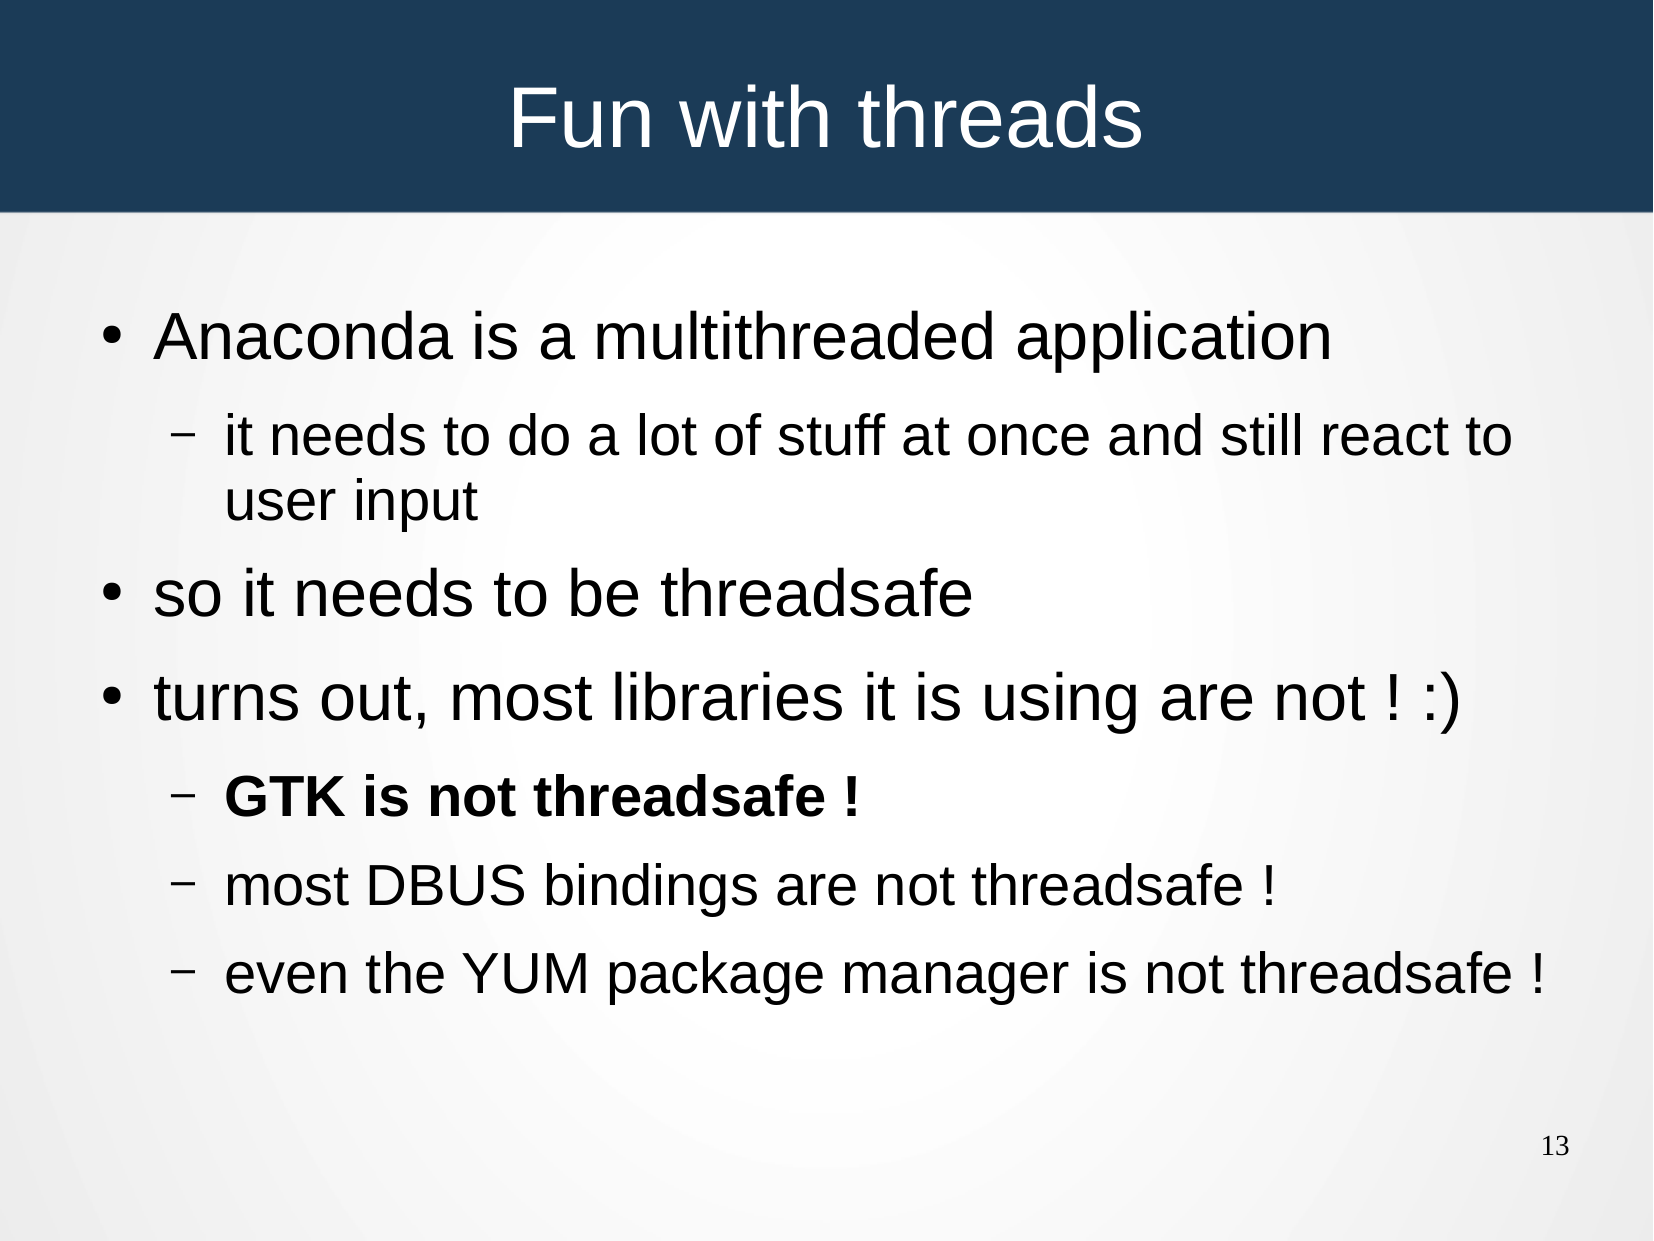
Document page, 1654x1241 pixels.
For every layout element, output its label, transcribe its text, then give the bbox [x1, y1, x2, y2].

picture [0, 0, 1653, 1241]
list Anaconda is a multithreaded application it needs to do a lot of stuff at once and still react to user input so it needs to be threadsafe turns out, most libraries it is using are not ! :) GTK is not threadsafe ! most DBUS bindings are not threadsafe ! even the YUM package manager is not threadsafe ! [82, 299, 1571, 1019]
title Fun with threads [82, 47, 1571, 189]
